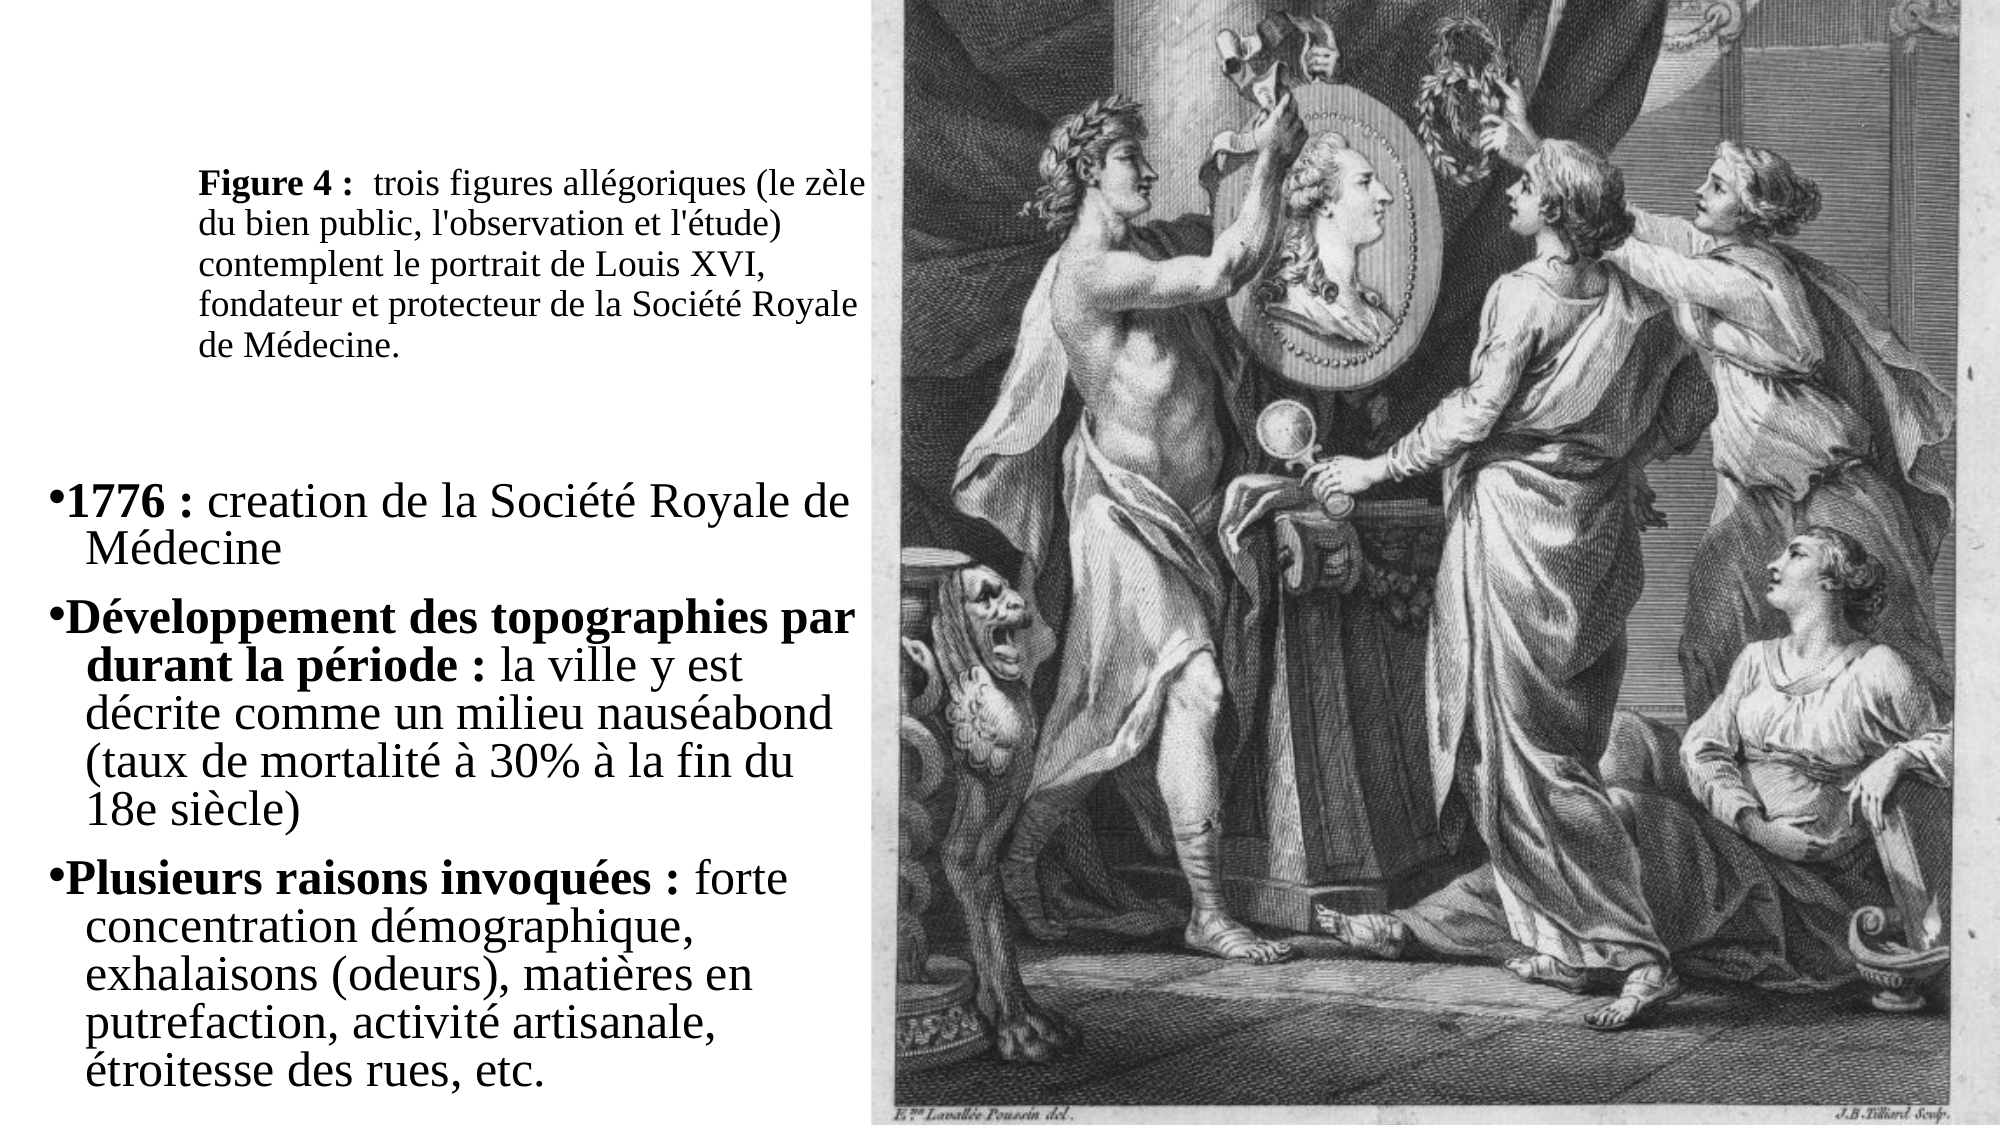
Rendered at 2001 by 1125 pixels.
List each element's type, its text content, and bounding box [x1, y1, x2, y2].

list 1776 : creation de la Société Royale de Médecine Développement des topographies par durant la période : la ville y est décrite comme un milieu nauséabond (taux de mortalité à 30% à la fin du 18e siècle) Plusieurs raisons invoquées : forte concentration démographique, exhalaisons (odeurs), matières en putrefaction, activité artisanale, étroitesse des rues, etc. [33, 471, 871, 1125]
title Figure 4 : trois figures allégoriques (le zèle du bien public, l'observation et l'étude) contemplent le portrait de Louis XVI, fondateur et protecteur de la Société Royale de Médecine. [183, 51, 871, 373]
picture [871, 0, 2000, 1125]
